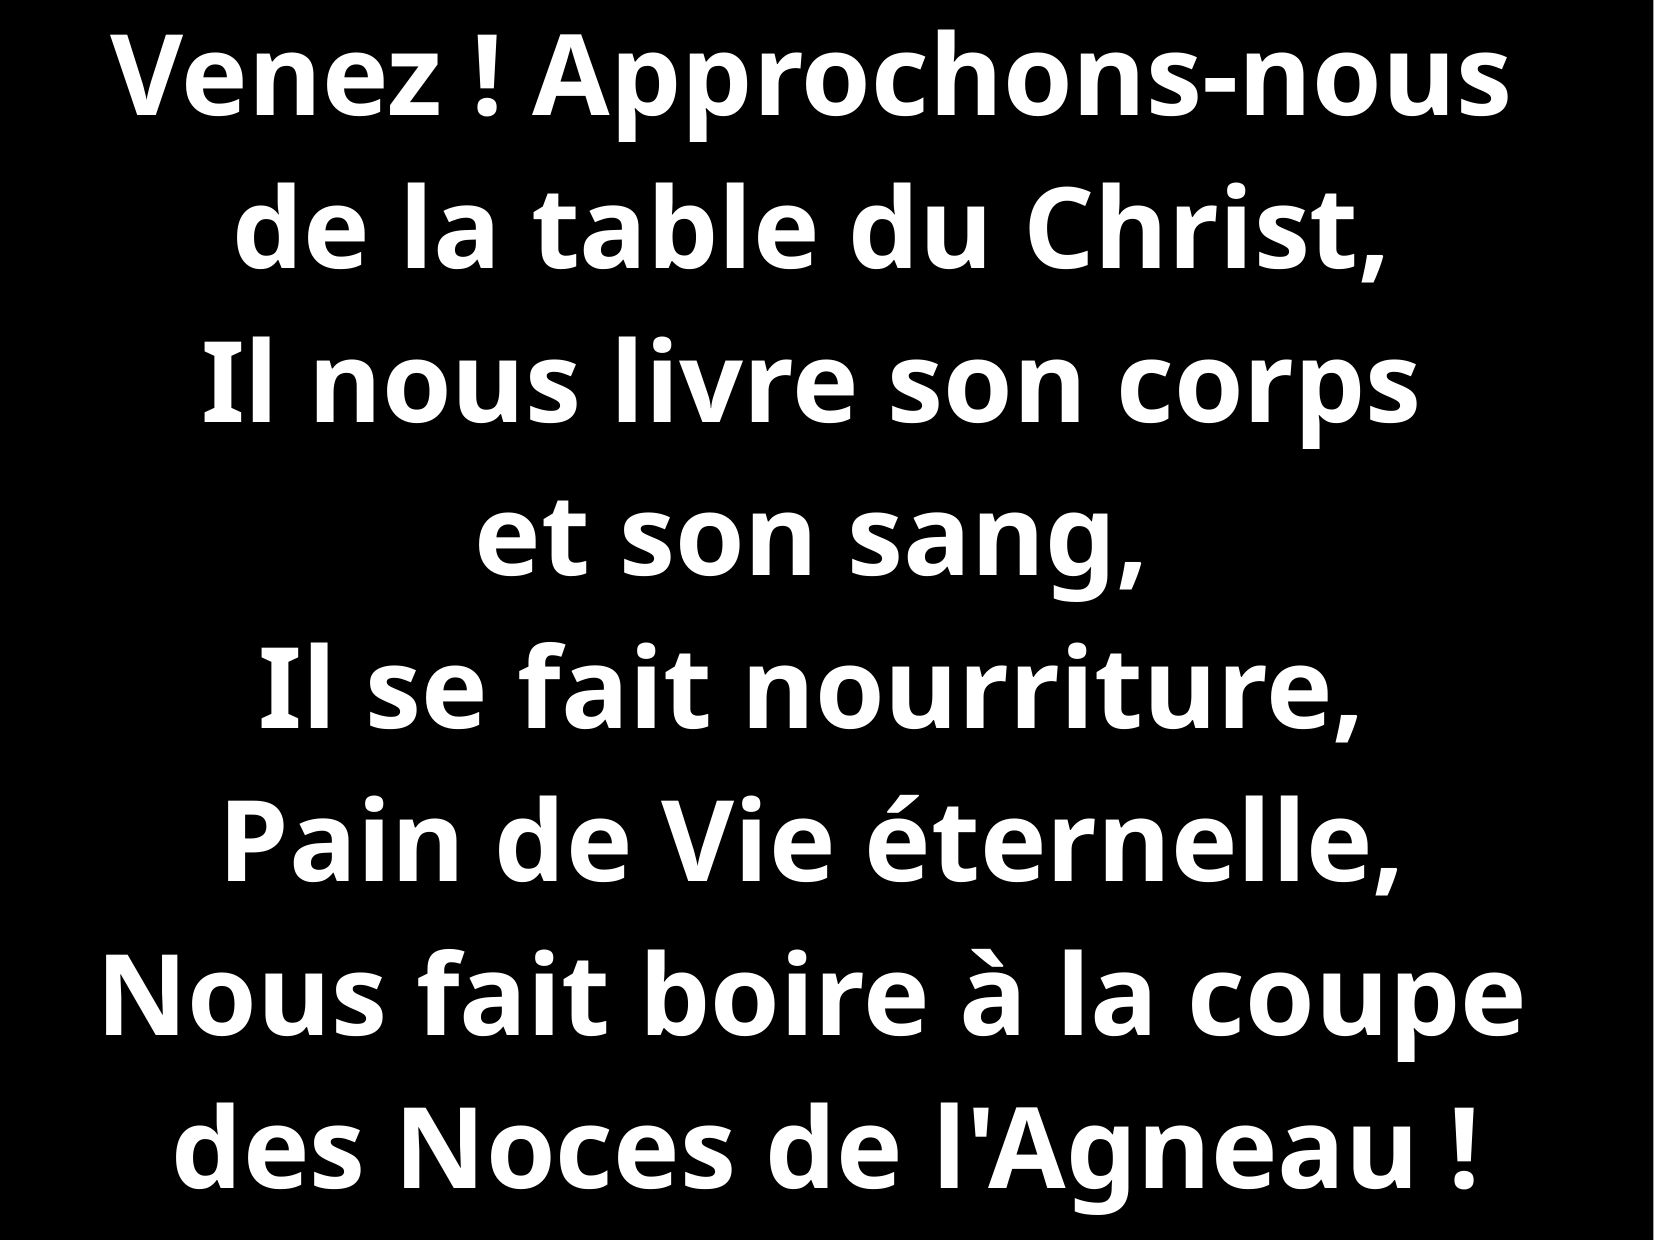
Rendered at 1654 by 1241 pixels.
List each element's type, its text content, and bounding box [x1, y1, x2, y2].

subtitle Venez ! Approchons-nous de la table du Christ, Il nous livre son corps et son sang, Il se fait nourriture, Pain de Vie éternelle, Nous fait boire à la coupe des Noces de l'Agneau ! [23, 0, 1630, 1236]
